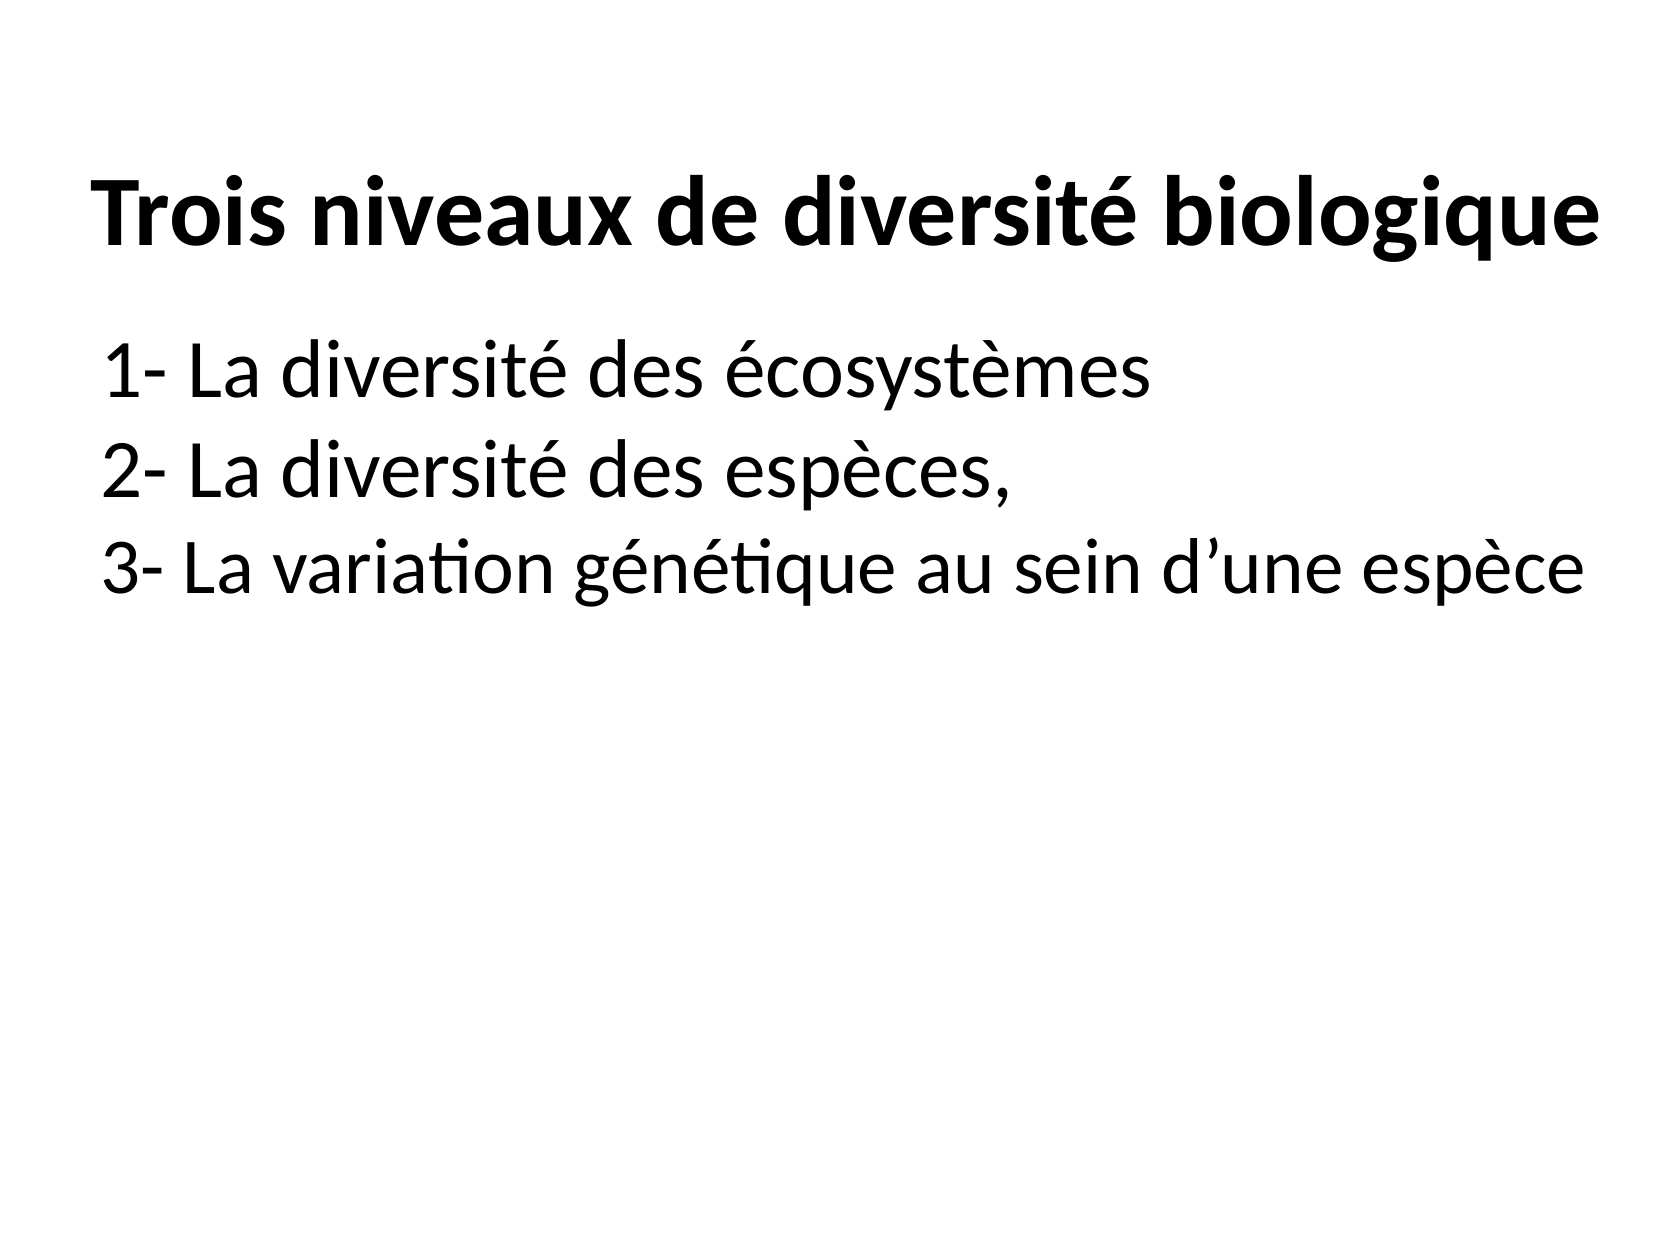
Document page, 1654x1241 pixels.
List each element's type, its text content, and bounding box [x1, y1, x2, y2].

text_box 1- La diversité des écosystèmes 2- La diversité des espèces, 3- La variation génétique au sein d’une espèce [85, 274, 1610, 717]
text_box Trois niveaux de diversité biologique [75, 138, 1618, 274]
